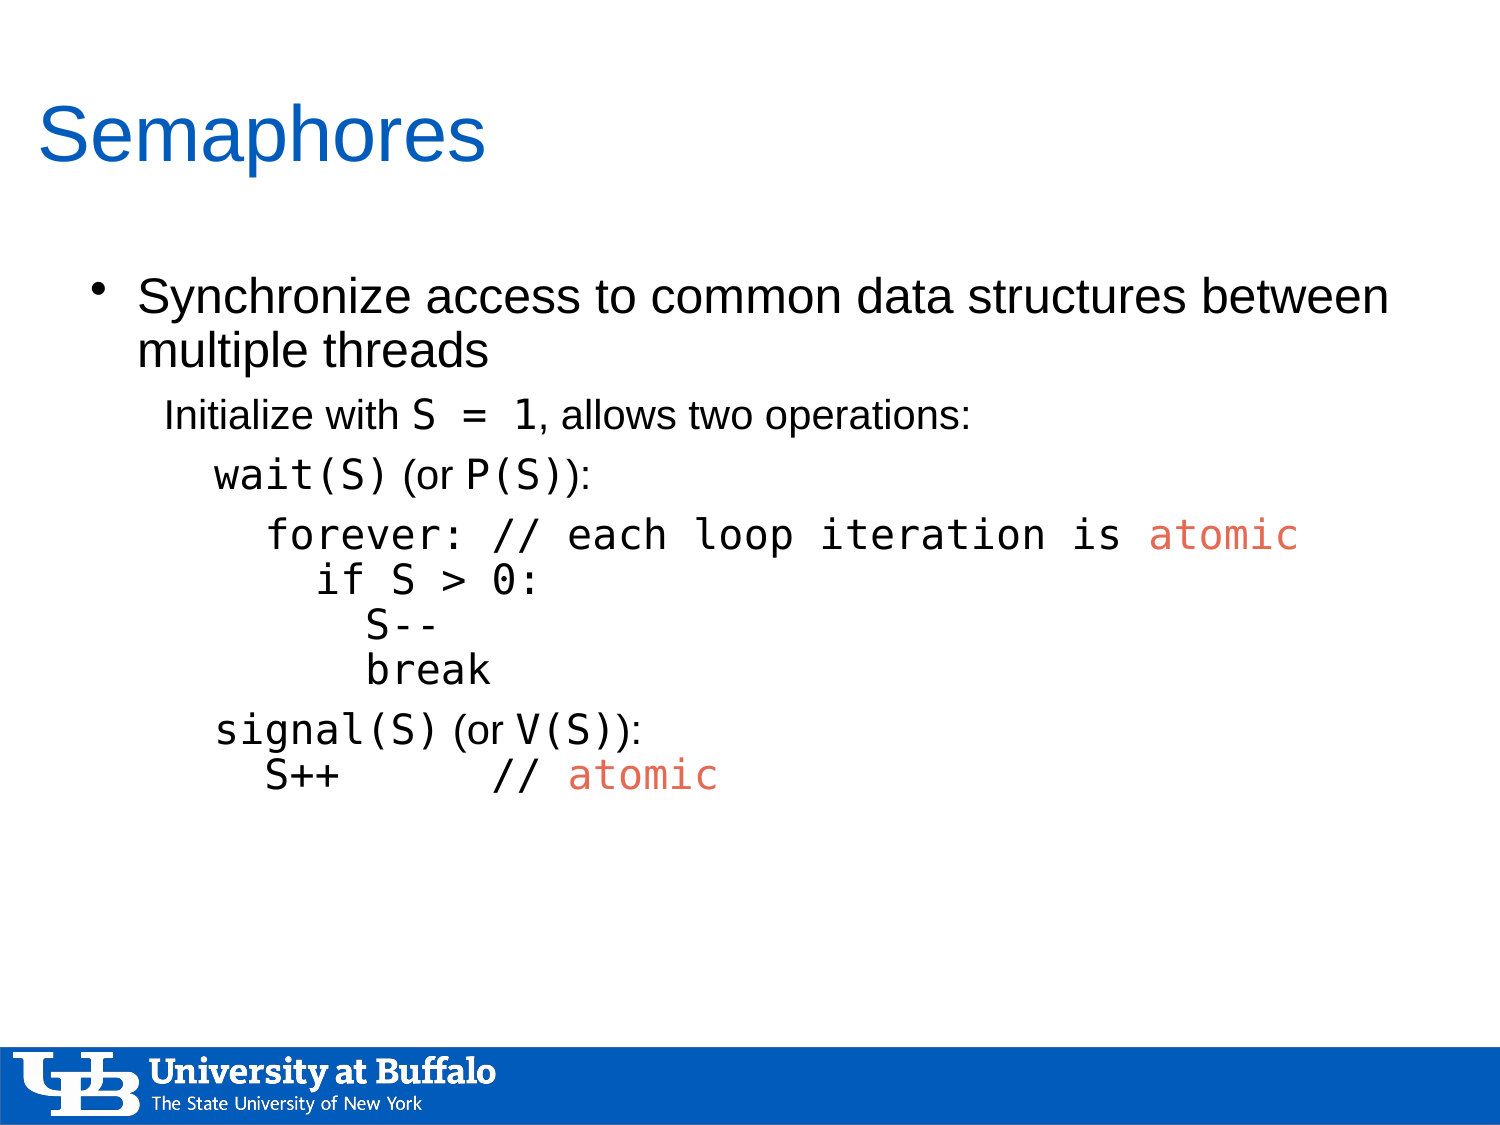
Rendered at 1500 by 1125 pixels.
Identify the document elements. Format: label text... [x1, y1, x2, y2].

list Synchronize access to common data structures between multiple threads Initialize with S = 1, allows two operations: wait(S) (or P(S)): forever: // each loop iteration is atomic if S > 0: S-- break signal(S) (or V(S)): S++ // atomic [75, 263, 1425, 916]
picture [13, 1052, 496, 1116]
title Semaphores [37, 40, 1388, 228]
